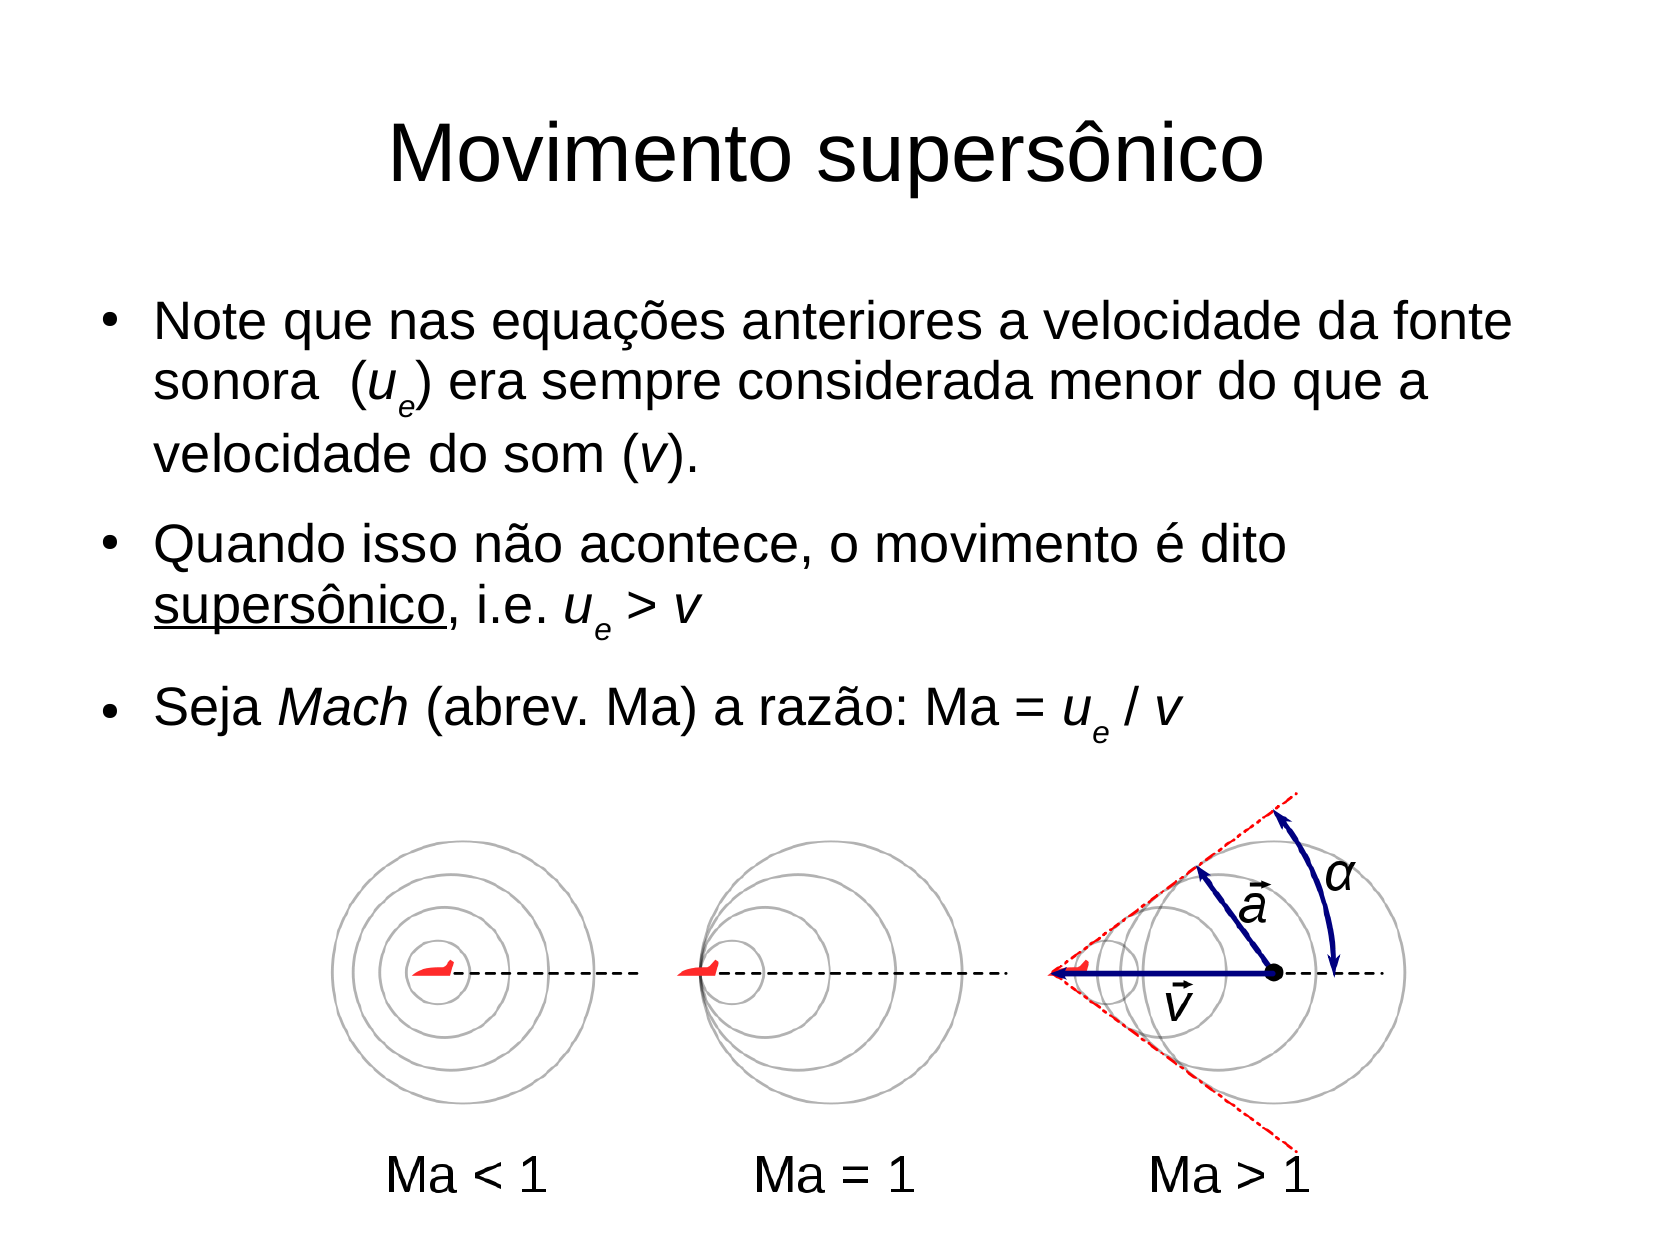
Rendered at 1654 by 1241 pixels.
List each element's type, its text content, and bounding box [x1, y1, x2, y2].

list Note que nas equações anteriores a velocidade da fonte sonora (ue) era sempre considerada menor do que a velocidade do som (v). Quando isso não acontece, o movimento é dito supersônico, i.e. ue > v Seja Mach (abrev. Ma) a razão: Ma = ue / v [82, 290, 1571, 1010]
title Movimento supersônico [82, 49, 1571, 257]
picture [312, 779, 1422, 1229]
